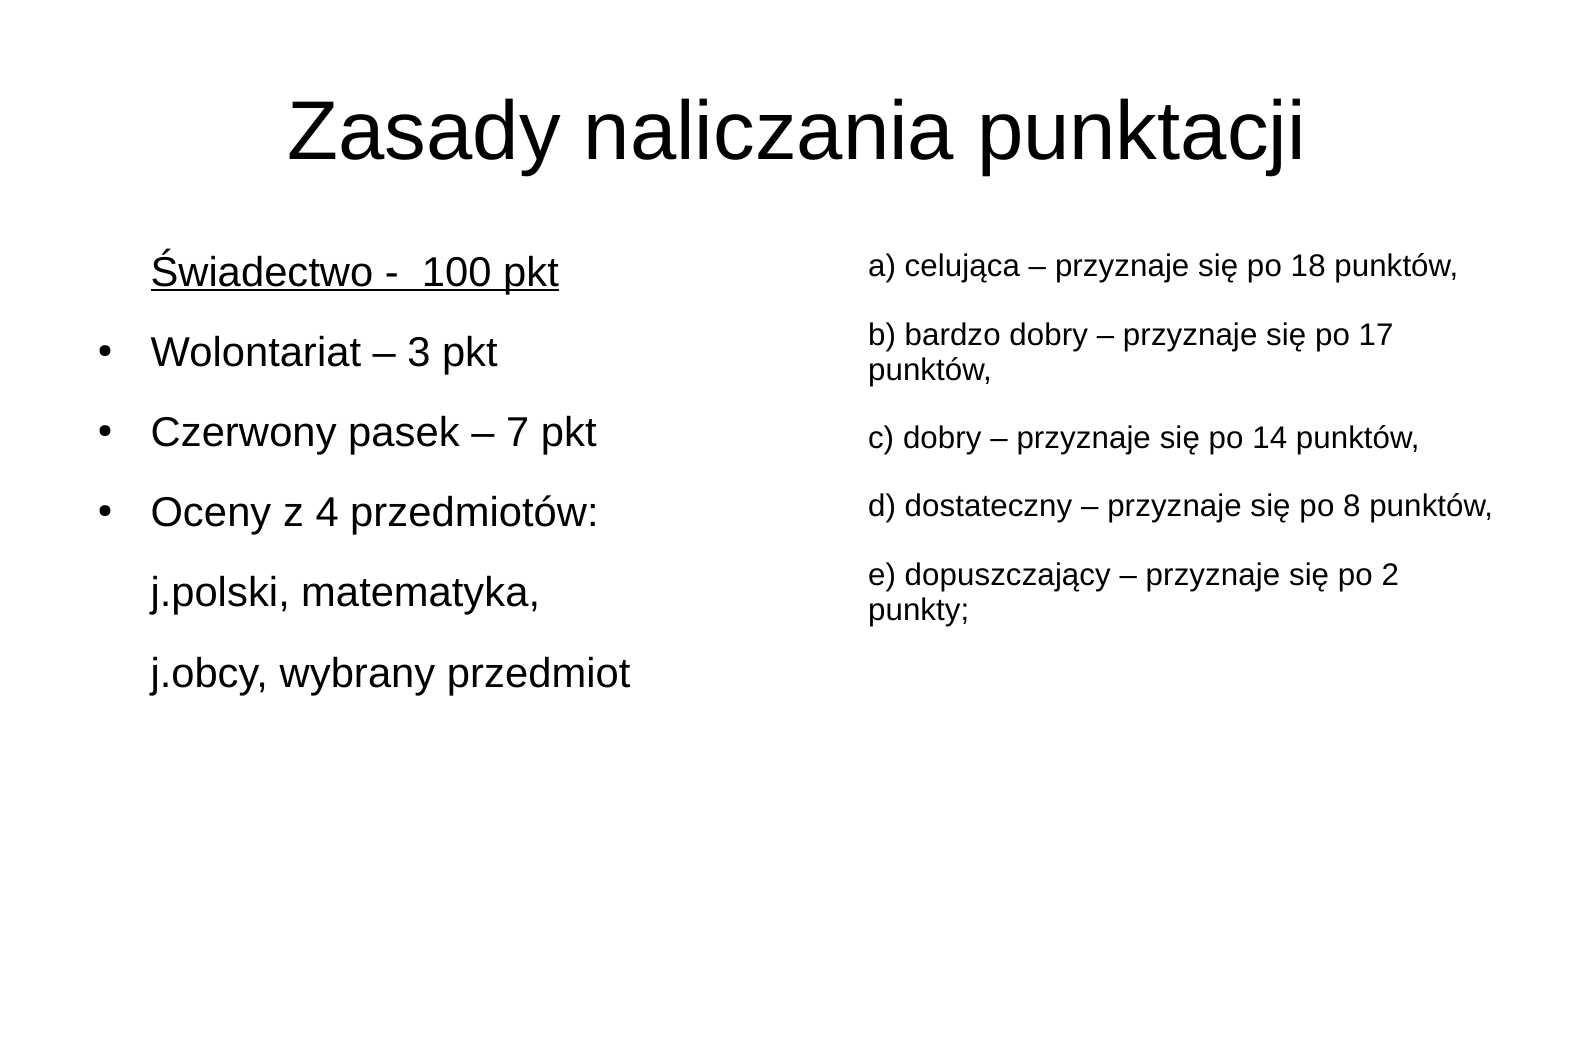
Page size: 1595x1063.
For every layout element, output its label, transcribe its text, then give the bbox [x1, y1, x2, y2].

list a) celująca – przyznaje się po 18 punktów, b) bardzo dobry – przyznaje się po 17 punktów, c) dobry – przyznaje się po 14 punktów, d) dostateczny – przyznaje się po 8 punktów, e) dopuszczający – przyznaje się po 2 punkty; [797, 248, 1498, 866]
list Świadectwo - 100 pkt Wolontariat – 3 pkt Czerwony pasek – 7 pkt Oceny z 4 przedmiotów: j.polski, matematyka, j.obcy, wybrany przedmiot [79, 248, 780, 866]
title Zasady naliczania punktacji [79, 42, 1515, 220]
